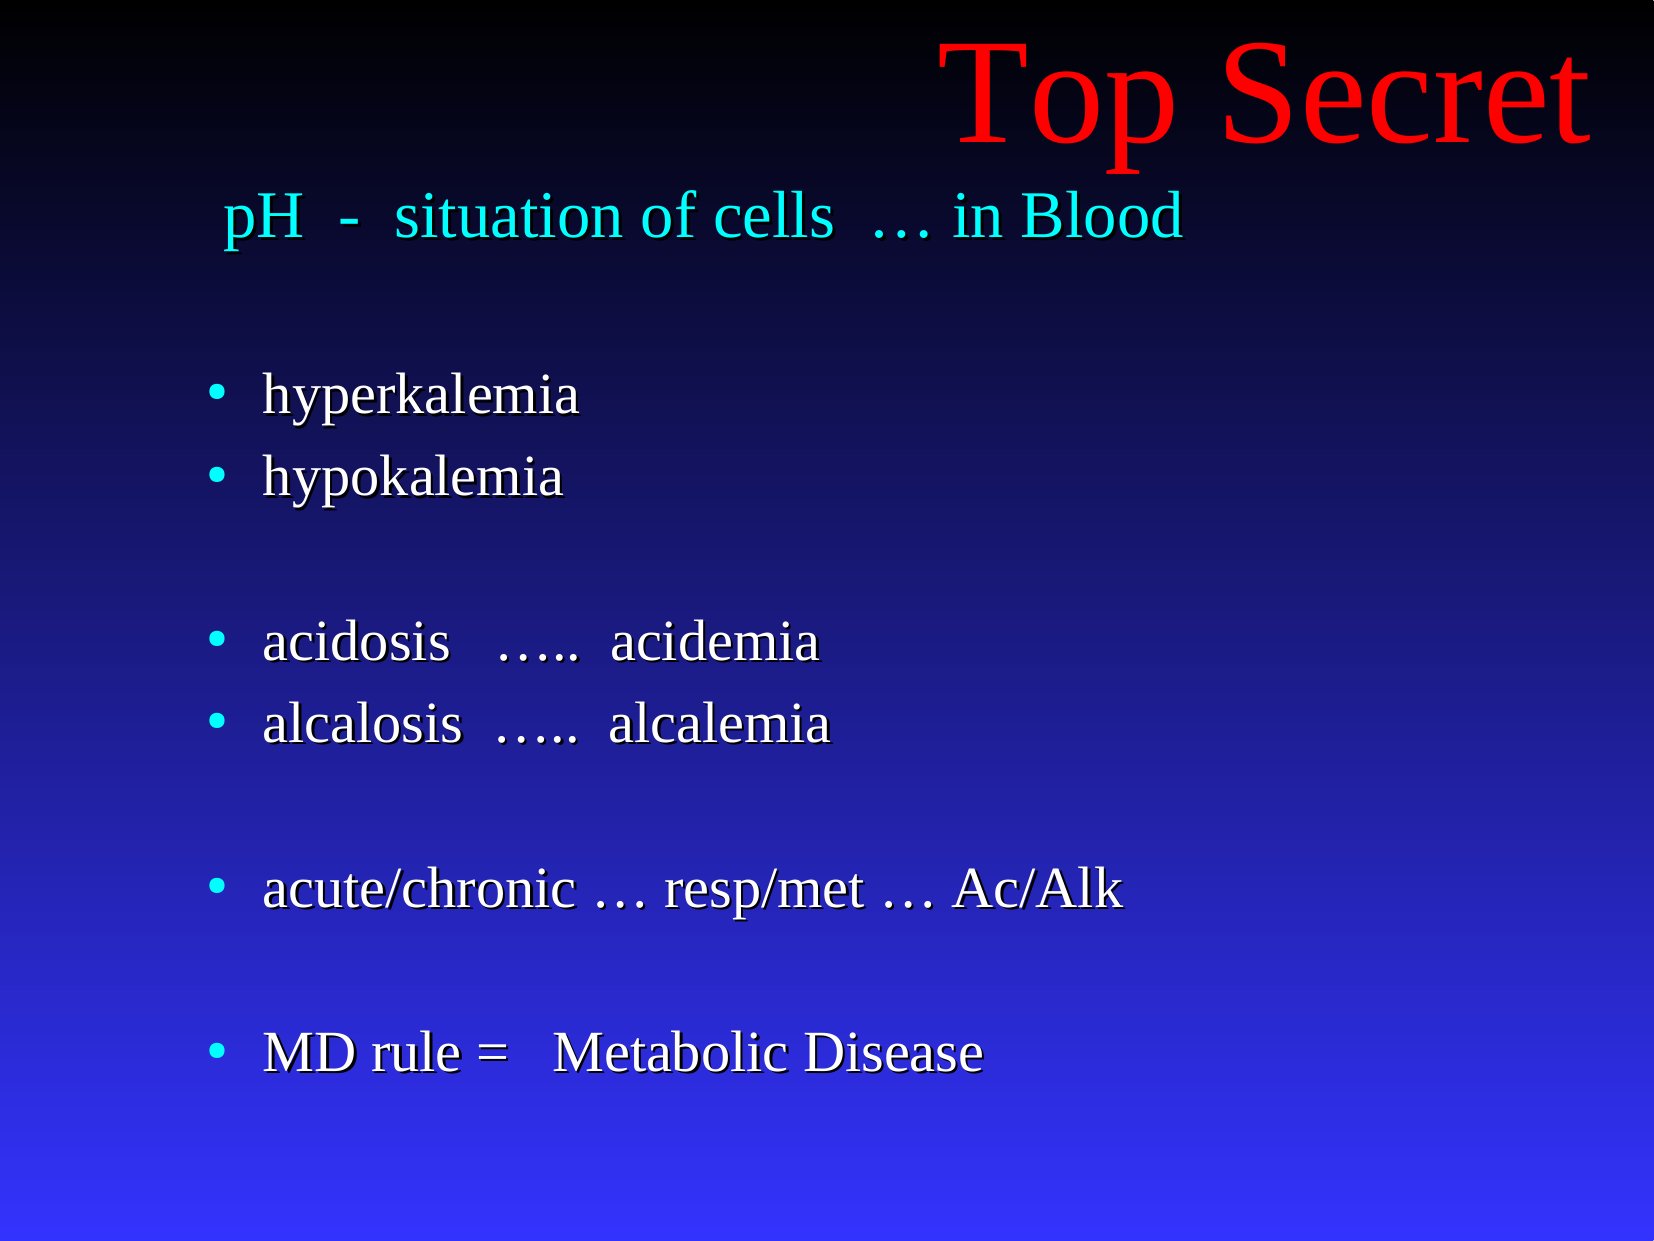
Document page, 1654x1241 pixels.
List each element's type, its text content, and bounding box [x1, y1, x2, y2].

list hyperkalemia hypokalemia acidosis ….. acidemia alcalosis ….. alcalemia acute/chronic … resp/met … Ac/Alk MD rule = Metabolic Disease [206, 358, 1613, 1103]
text_box Top Secret [937, 0, 1654, 221]
title pH - situation of cells … in Blood [206, 110, 1613, 317]
